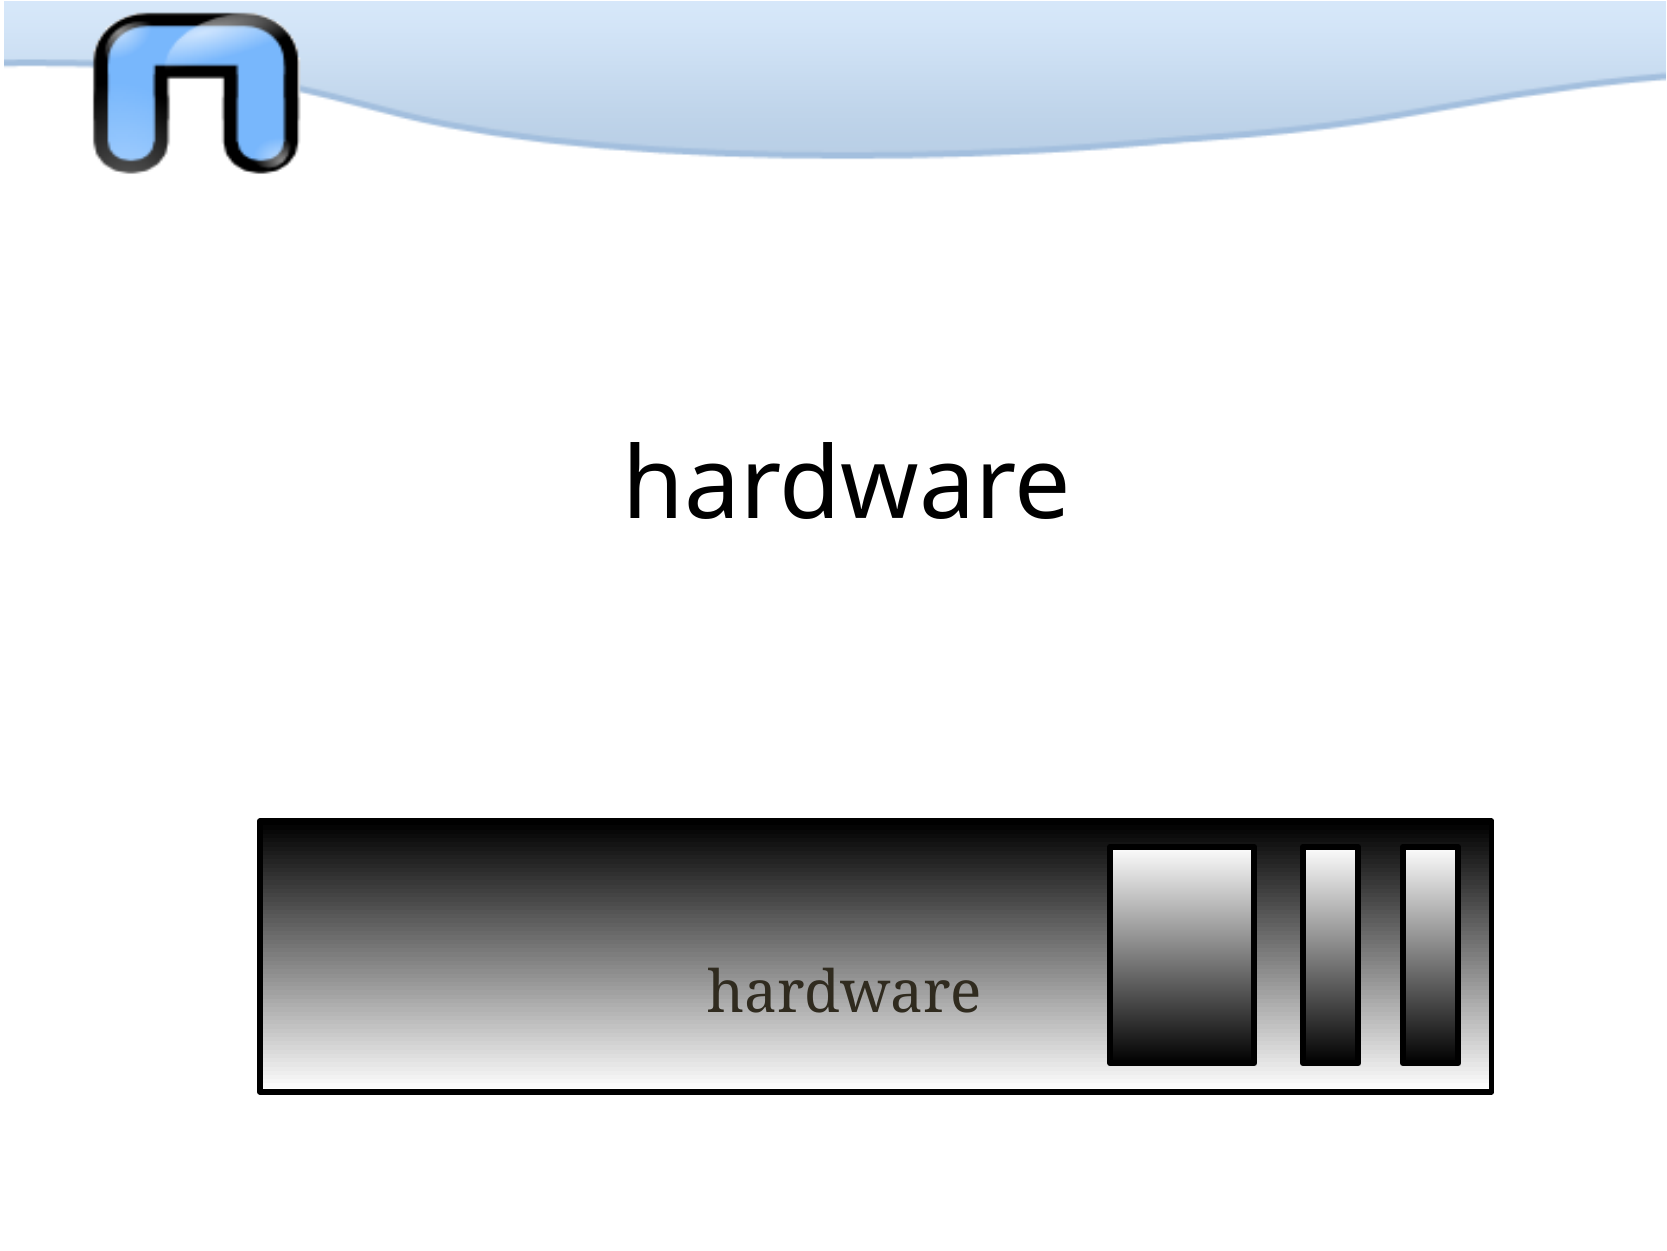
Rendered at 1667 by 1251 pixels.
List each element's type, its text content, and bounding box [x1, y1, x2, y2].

picture [0, 0, 1667, 1251]
title hardware [176, 363, 1518, 596]
text_box hardware [692, 943, 973, 1033]
text_box [259, 821, 1492, 1092]
